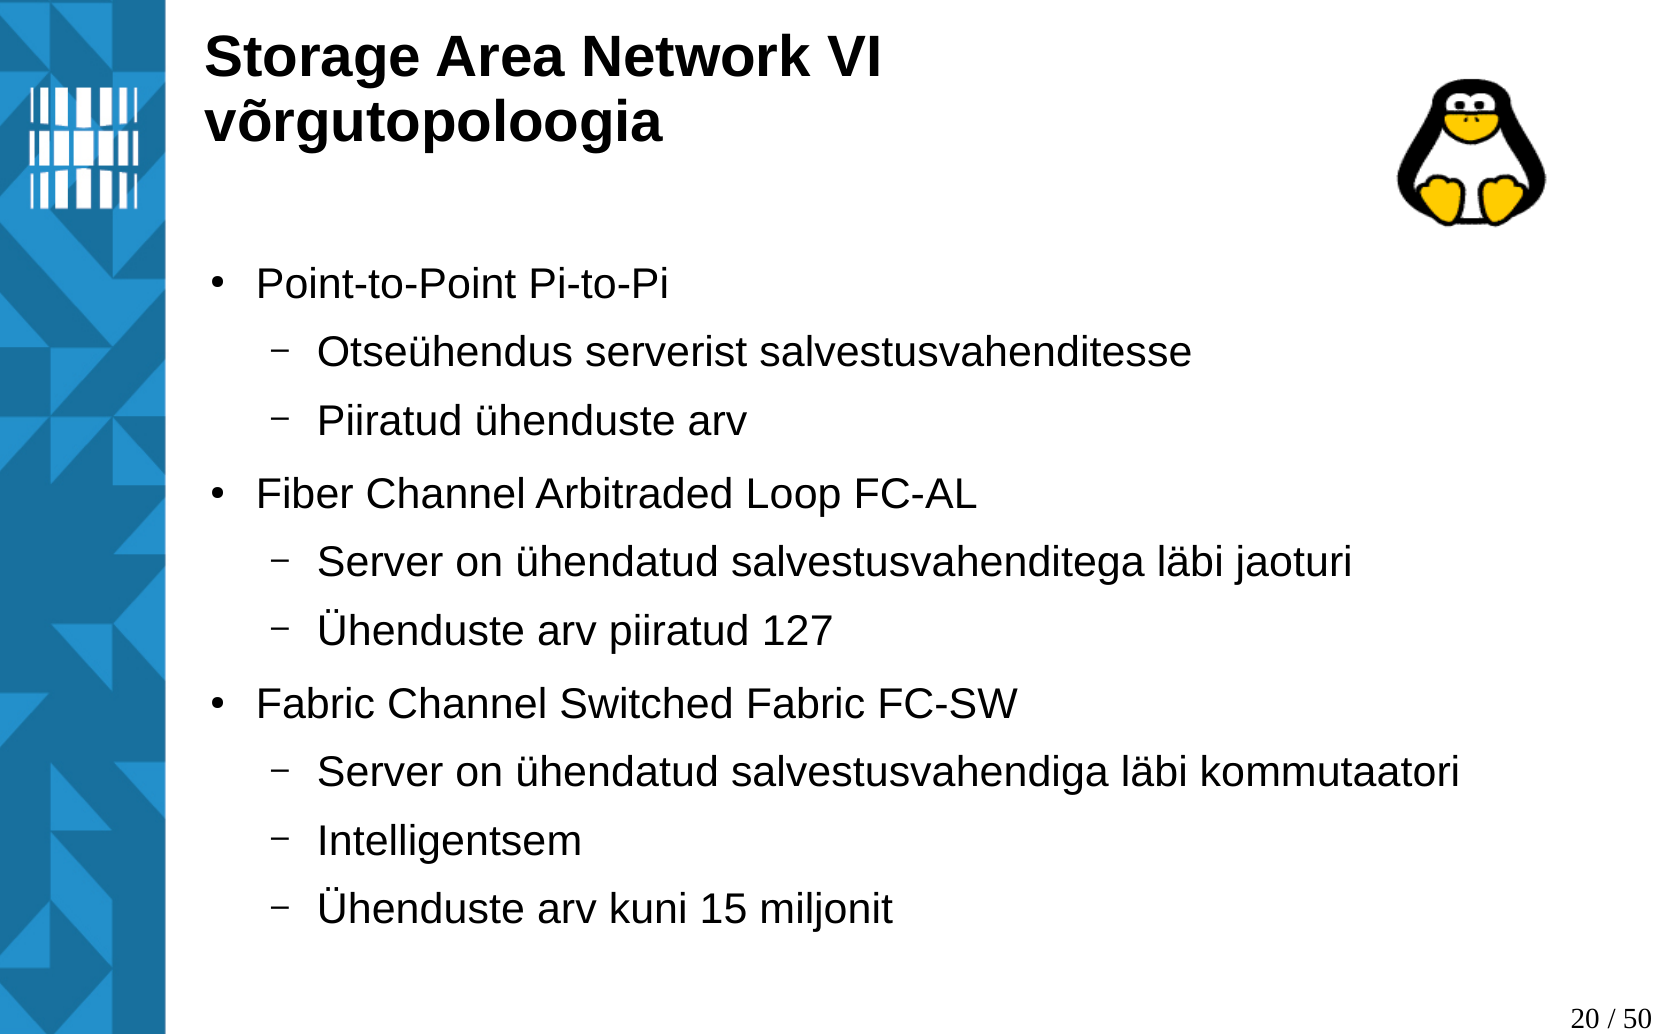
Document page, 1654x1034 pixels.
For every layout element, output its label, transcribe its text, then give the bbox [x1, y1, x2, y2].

title Storage Area Network VI võrgutopoloogia [204, 23, 1117, 154]
list Point-to-Point Pi-to-Pi Otseühendus serverist salvestusvahenditesse Piiratud ühenduste arv Fiber Channel Arbitraded Loop FC-AL Server on ühendatud salvestusvahenditega läbi jaoturi Ühenduste arv piiratud 127 Fabric Channel Switched Fabric FC-SW Server on ühendatud salvestusvahendiga läbi kommutaatori Intelligentsem Ühenduste arv kuni 15 miljonit [194, 259, 1524, 942]
picture [1345, 35, 1595, 243]
